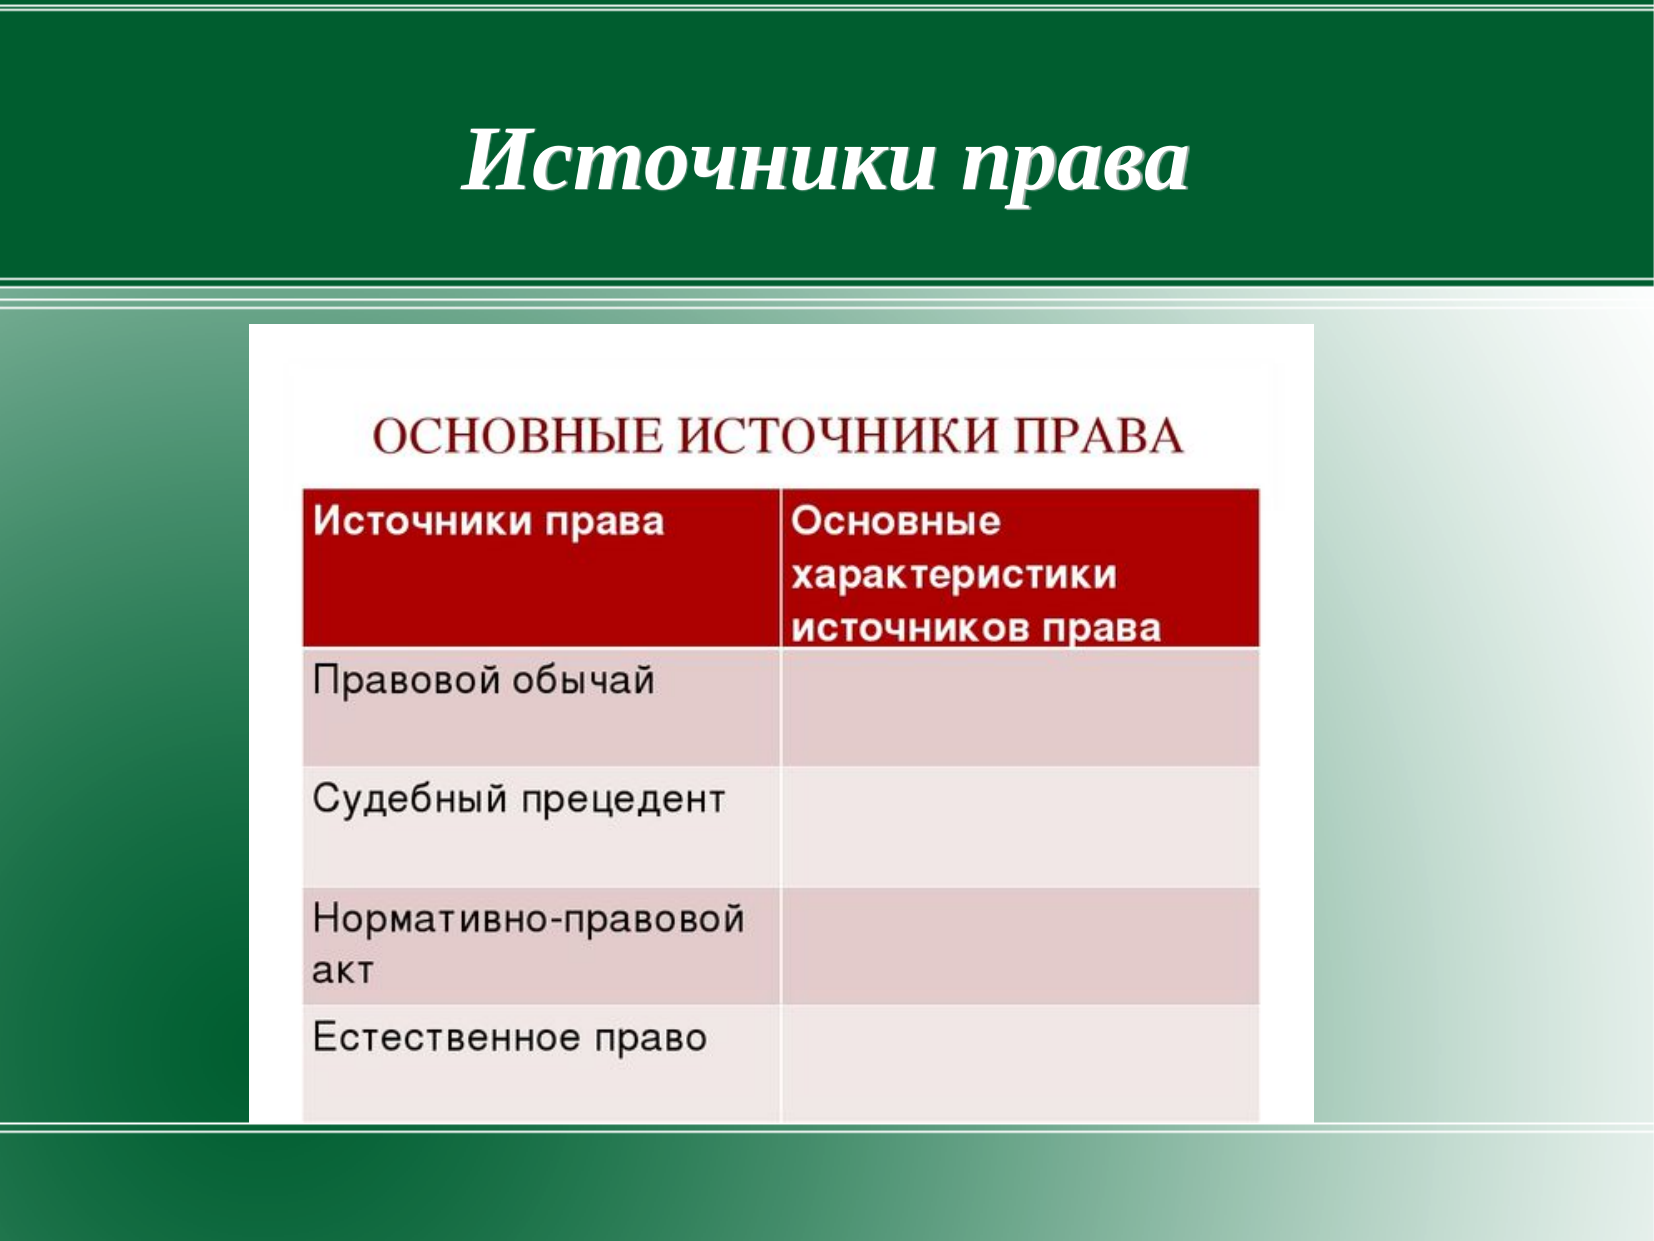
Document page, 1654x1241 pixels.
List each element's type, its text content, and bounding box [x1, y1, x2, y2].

picture [249, 324, 1314, 1123]
title Источники права [82, 49, 1571, 257]
